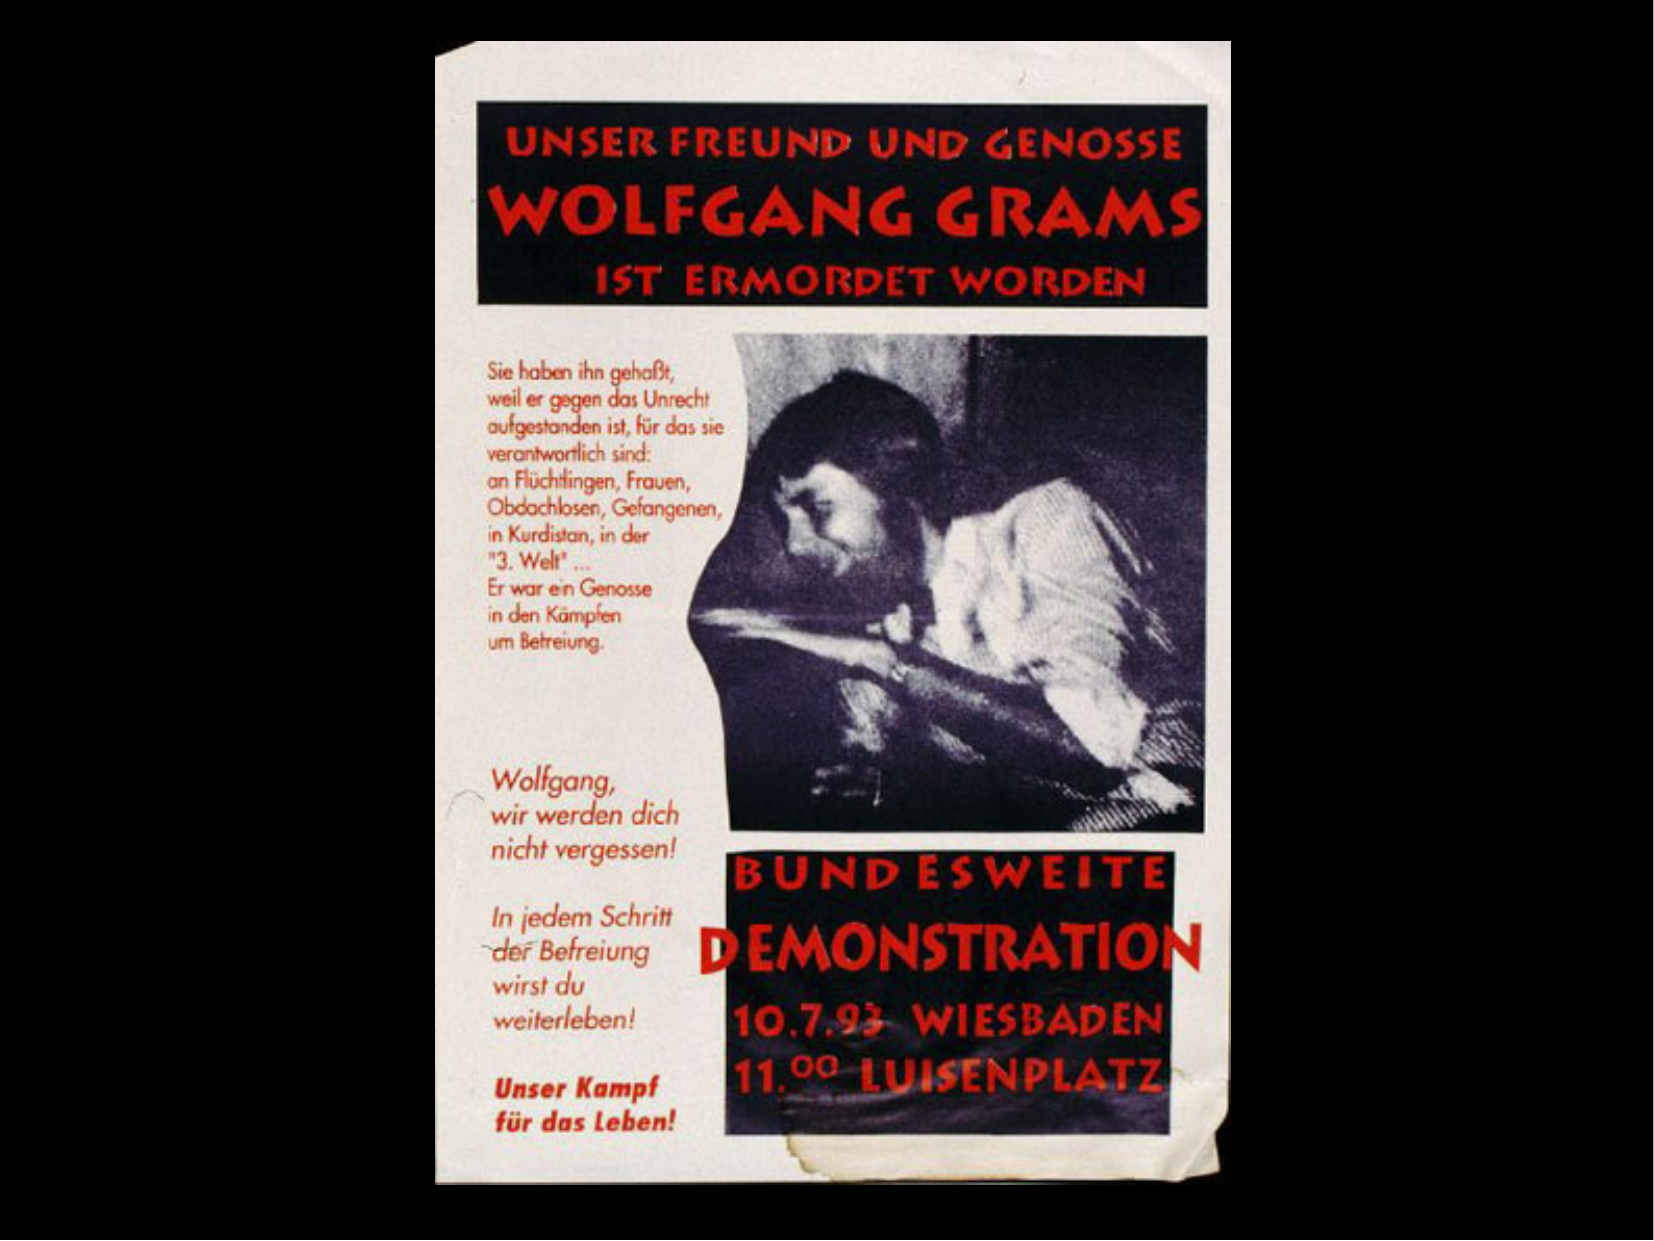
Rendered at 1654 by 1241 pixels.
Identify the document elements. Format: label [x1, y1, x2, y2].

picture [435, 41, 1231, 1186]
